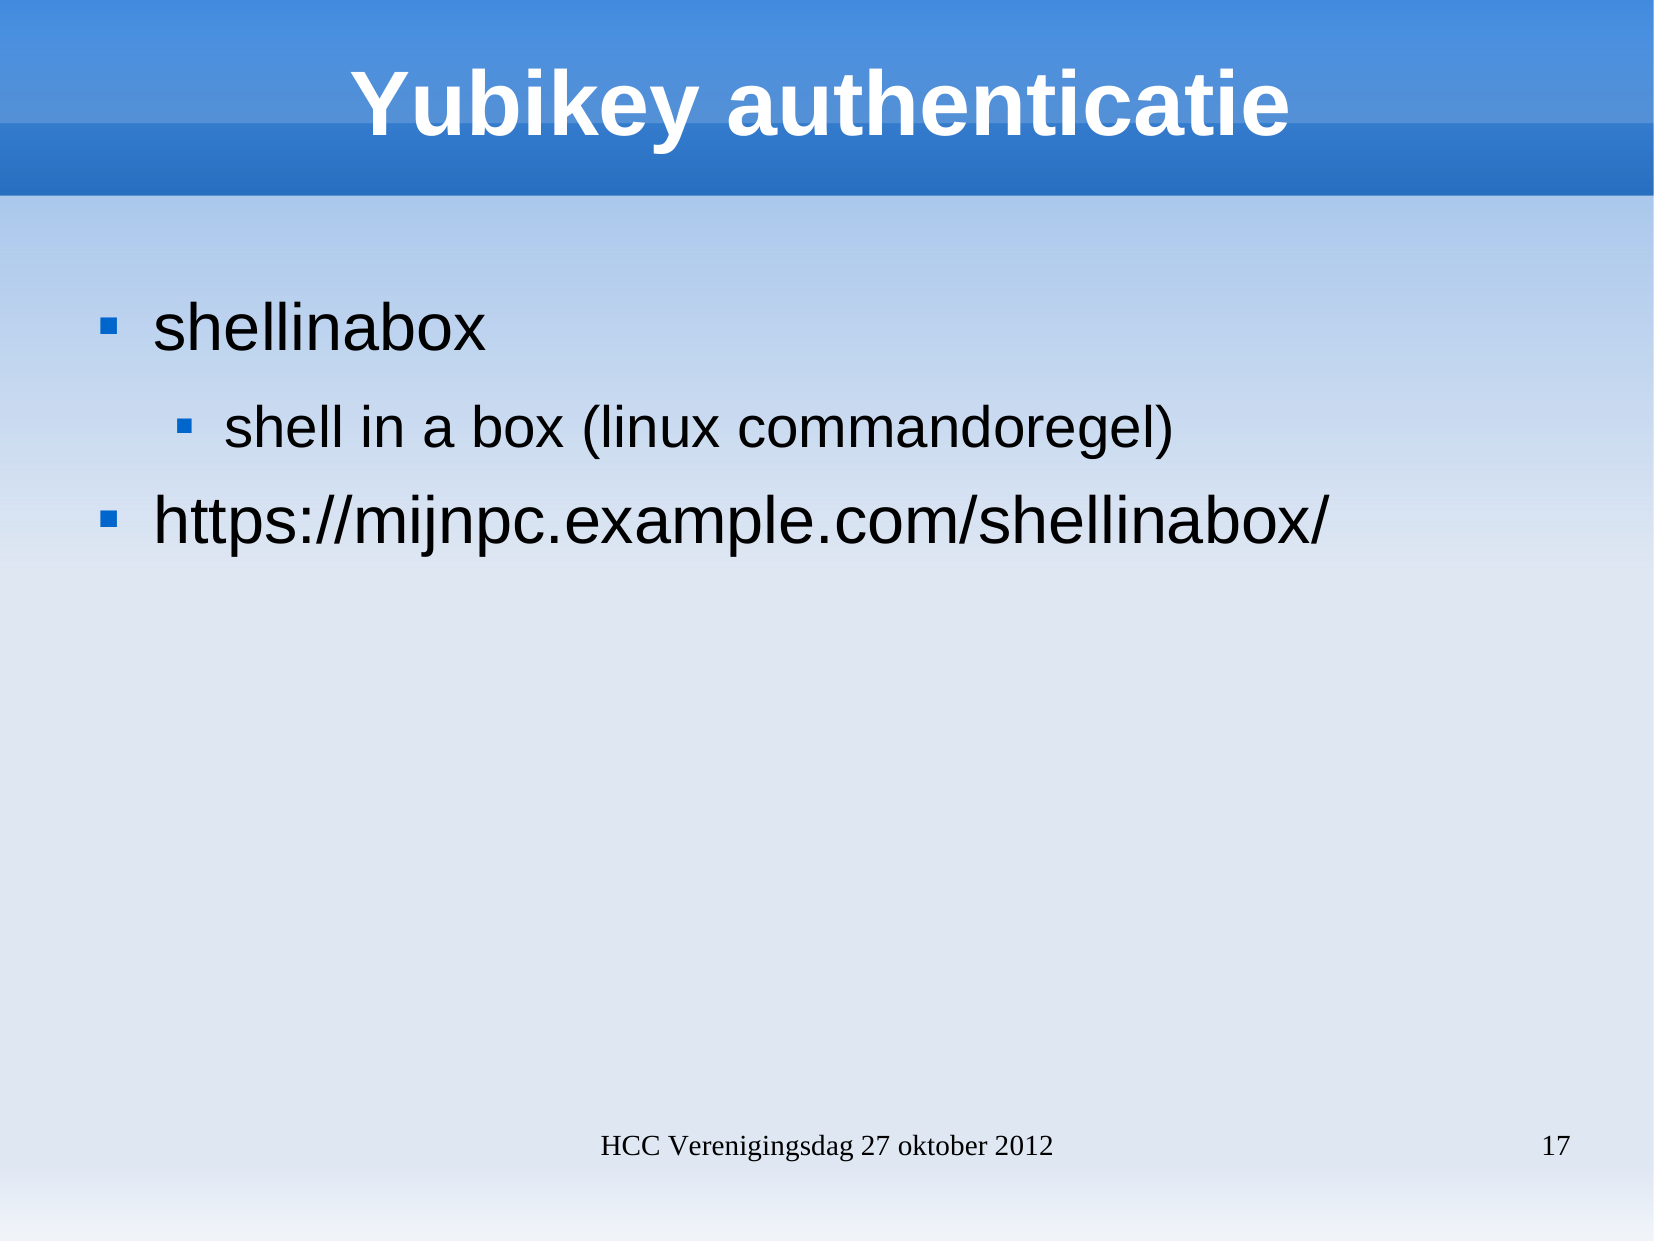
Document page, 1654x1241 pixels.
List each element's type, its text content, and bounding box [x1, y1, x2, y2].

title Yubikey authenticatie [76, 7, 1565, 200]
list shellinabox shell in a box (linux commandoregel) https://mijnpc.example.com/shellinabox/ [82, 290, 1571, 1094]
picture [0, 0, 1654, 1241]
